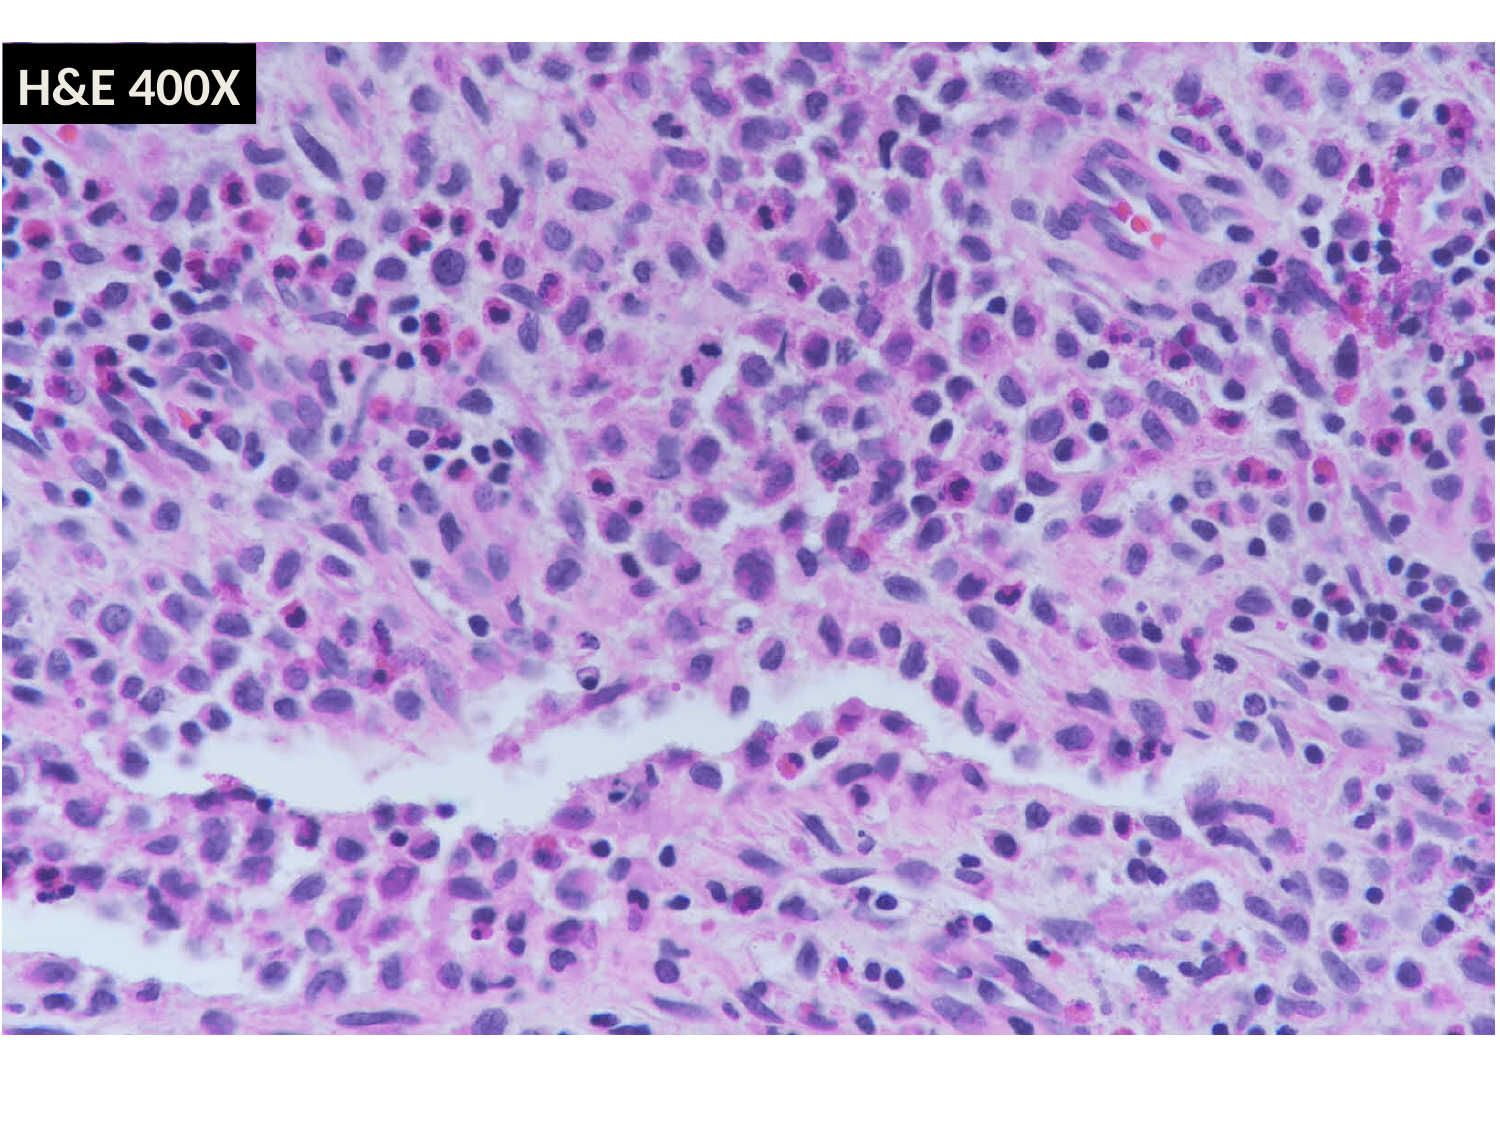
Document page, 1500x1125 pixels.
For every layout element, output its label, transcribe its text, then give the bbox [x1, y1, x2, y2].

picture [2, 42, 1495, 1035]
text_box H&E 400X [2, 43, 257, 124]
